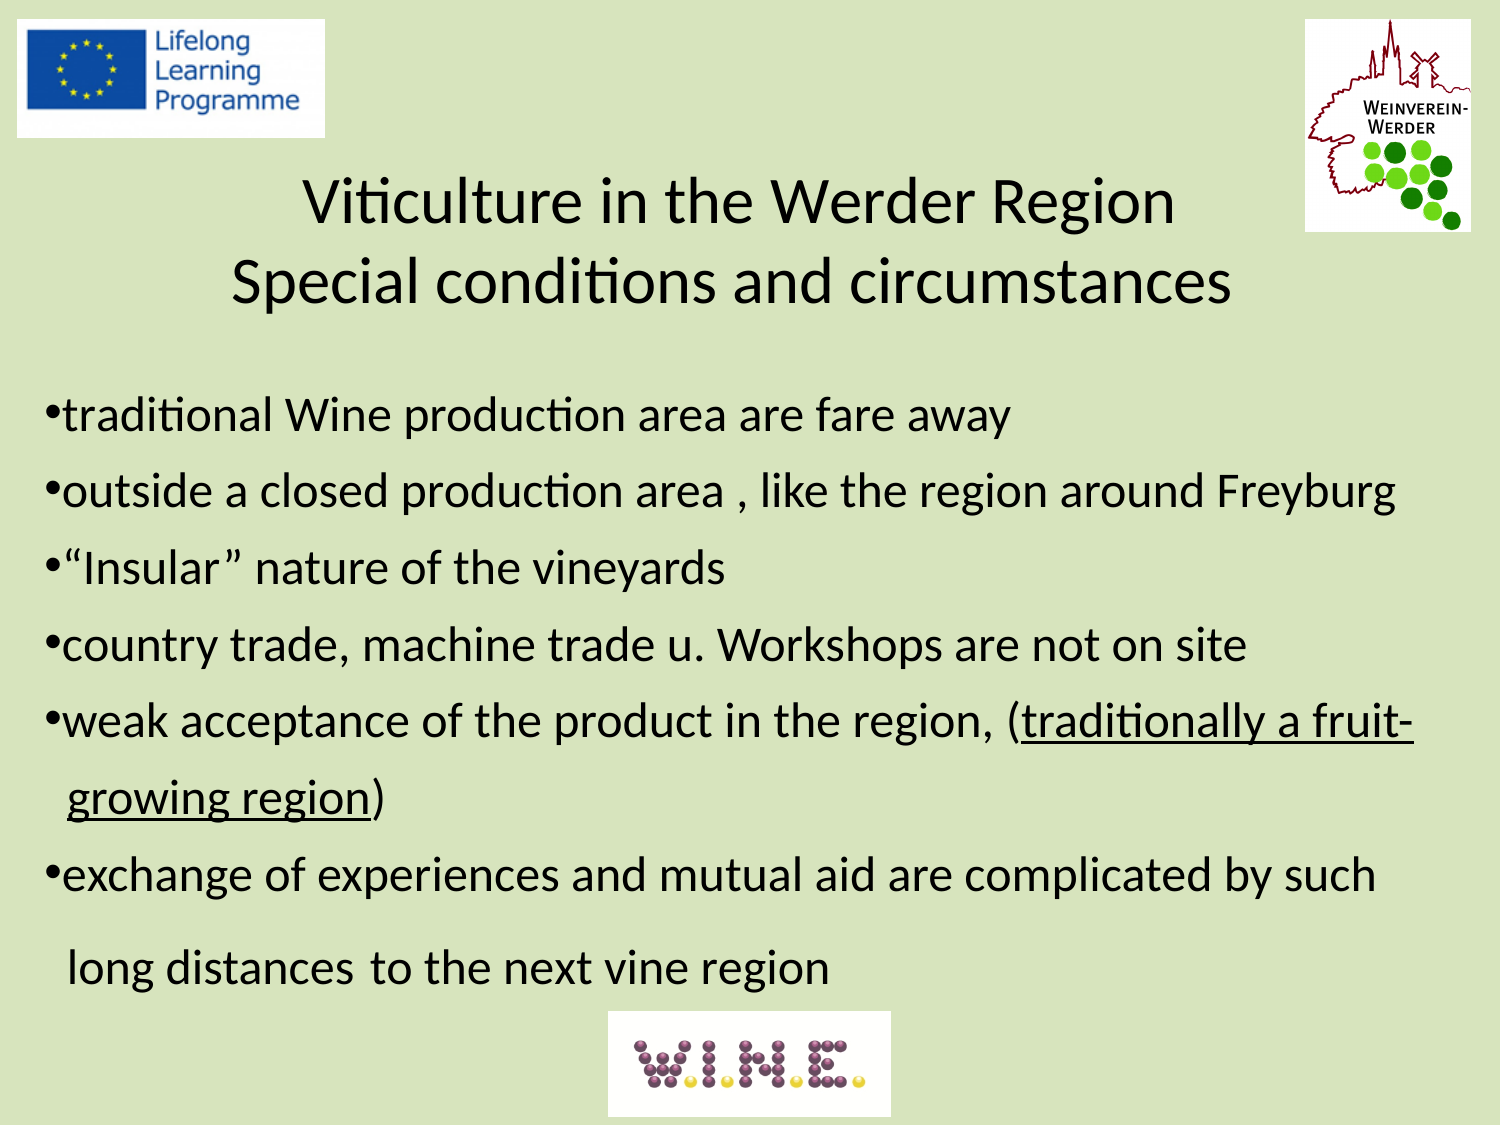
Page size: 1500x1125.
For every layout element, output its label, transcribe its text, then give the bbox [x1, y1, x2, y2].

picture [608, 1011, 891, 1117]
picture [1305, 19, 1471, 232]
text_box Viticulture in the Werder Region Special conditions and circumstances [64, 149, 1415, 315]
picture [17, 19, 325, 138]
text_box traditional Wine production area are fare away outside a closed production area , like the region around Freyburg “Insular” nature of the vineyards country trade, machine trade u. Workshops are not on site weak acceptance of the product in the region, (traditionally a fruit- growing region) exchange of experiences and mutual aid are complicated by such long distances to the next vine region [29, 373, 1483, 1000]
